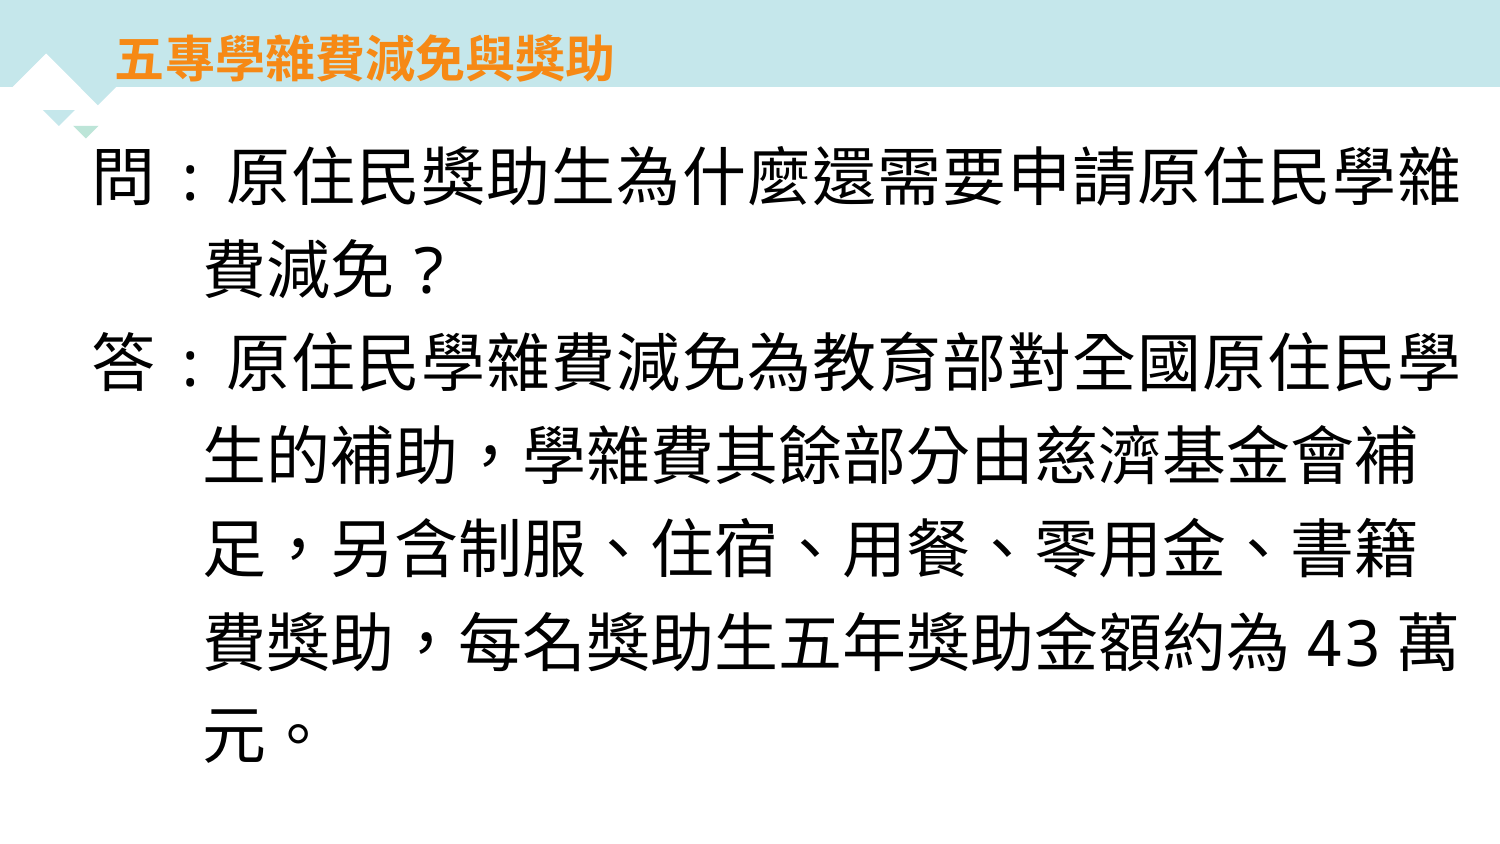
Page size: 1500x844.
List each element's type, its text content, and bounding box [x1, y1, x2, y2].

text_box 五專學雜費減免與獎助 [99, 20, 751, 96]
text_box 問:原住民獎助生為什麼還需要申請原住民學雜 費減免? 答:原住民學雜費減免為教育部對全國原住民學 生的補助，學雜費其餘部分由慈濟基金會補 足，另含制服、住宿、用餐、零用金、書籍 費獎助，每名獎助生五年獎助金額約為43萬 元。 [76, 137, 1478, 844]
